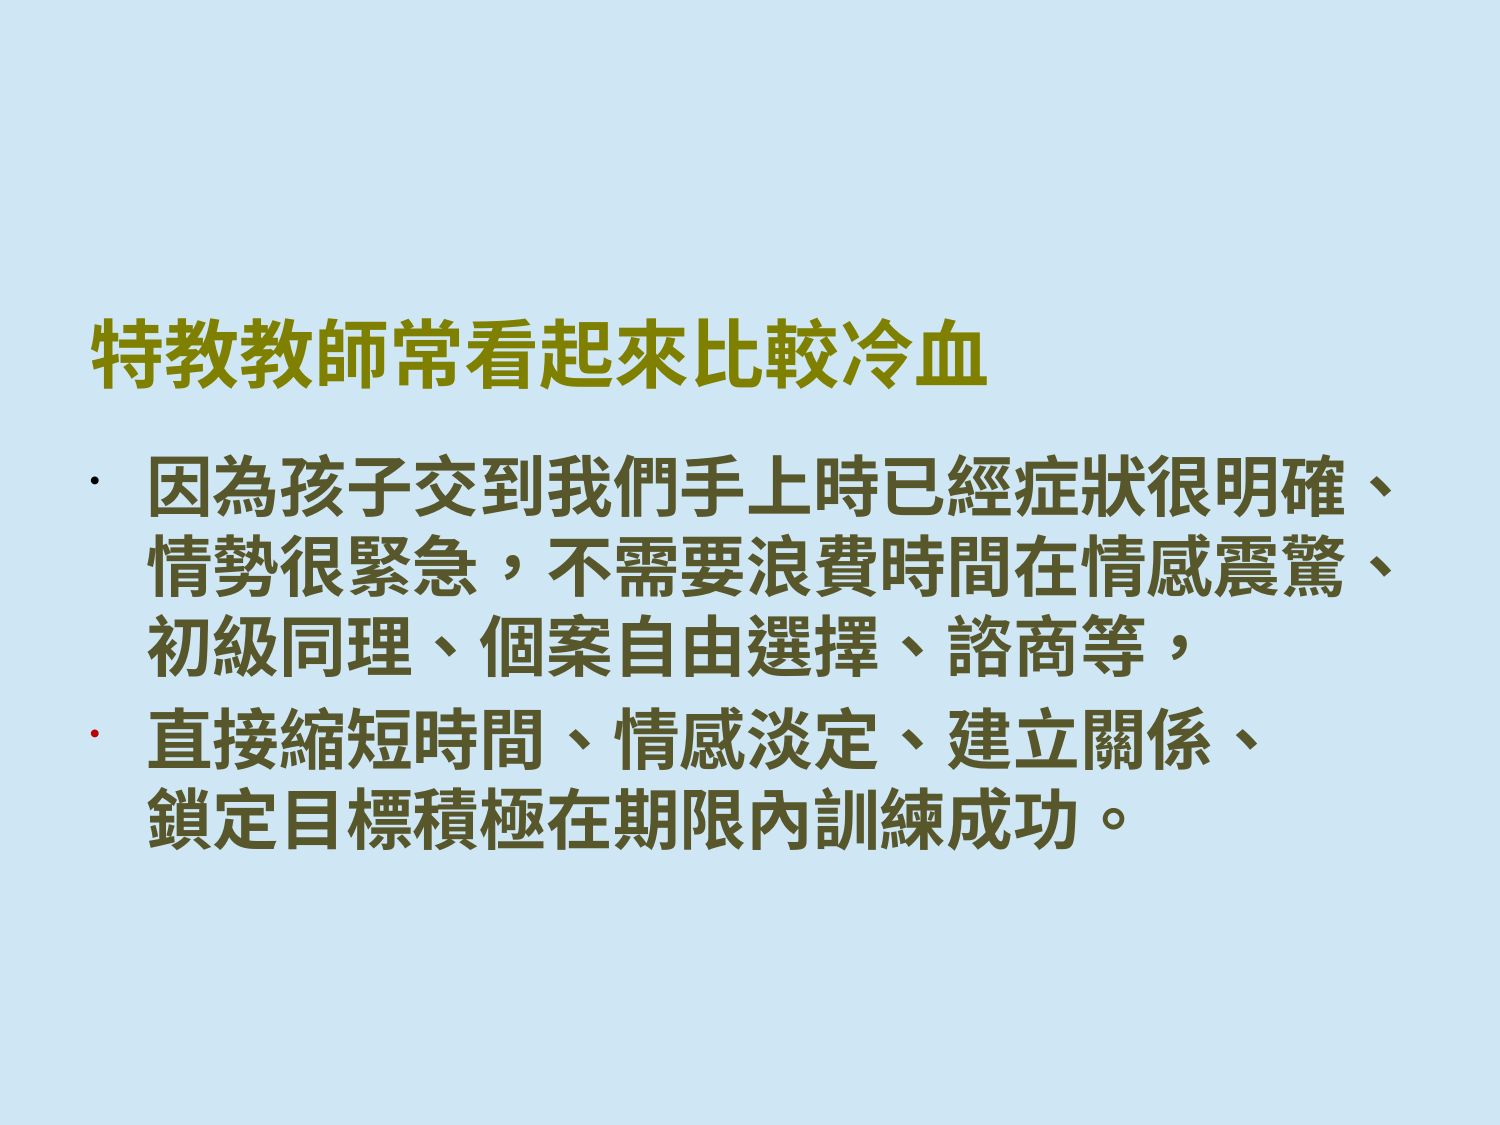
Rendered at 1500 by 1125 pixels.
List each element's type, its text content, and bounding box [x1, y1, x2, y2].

title 特教教師常看起來比較冷血 [75, 299, 1438, 437]
list 因為孩子交到我們手上時已經症狀很明確、情勢很緊急，不需要浪費時間在情感震驚、初級同理、個案自由選擇、諮商等， 直接縮短時間、情感淡定、建立關係、 鎖定目標積極在期限內訓練成功。 [75, 437, 1438, 1000]
